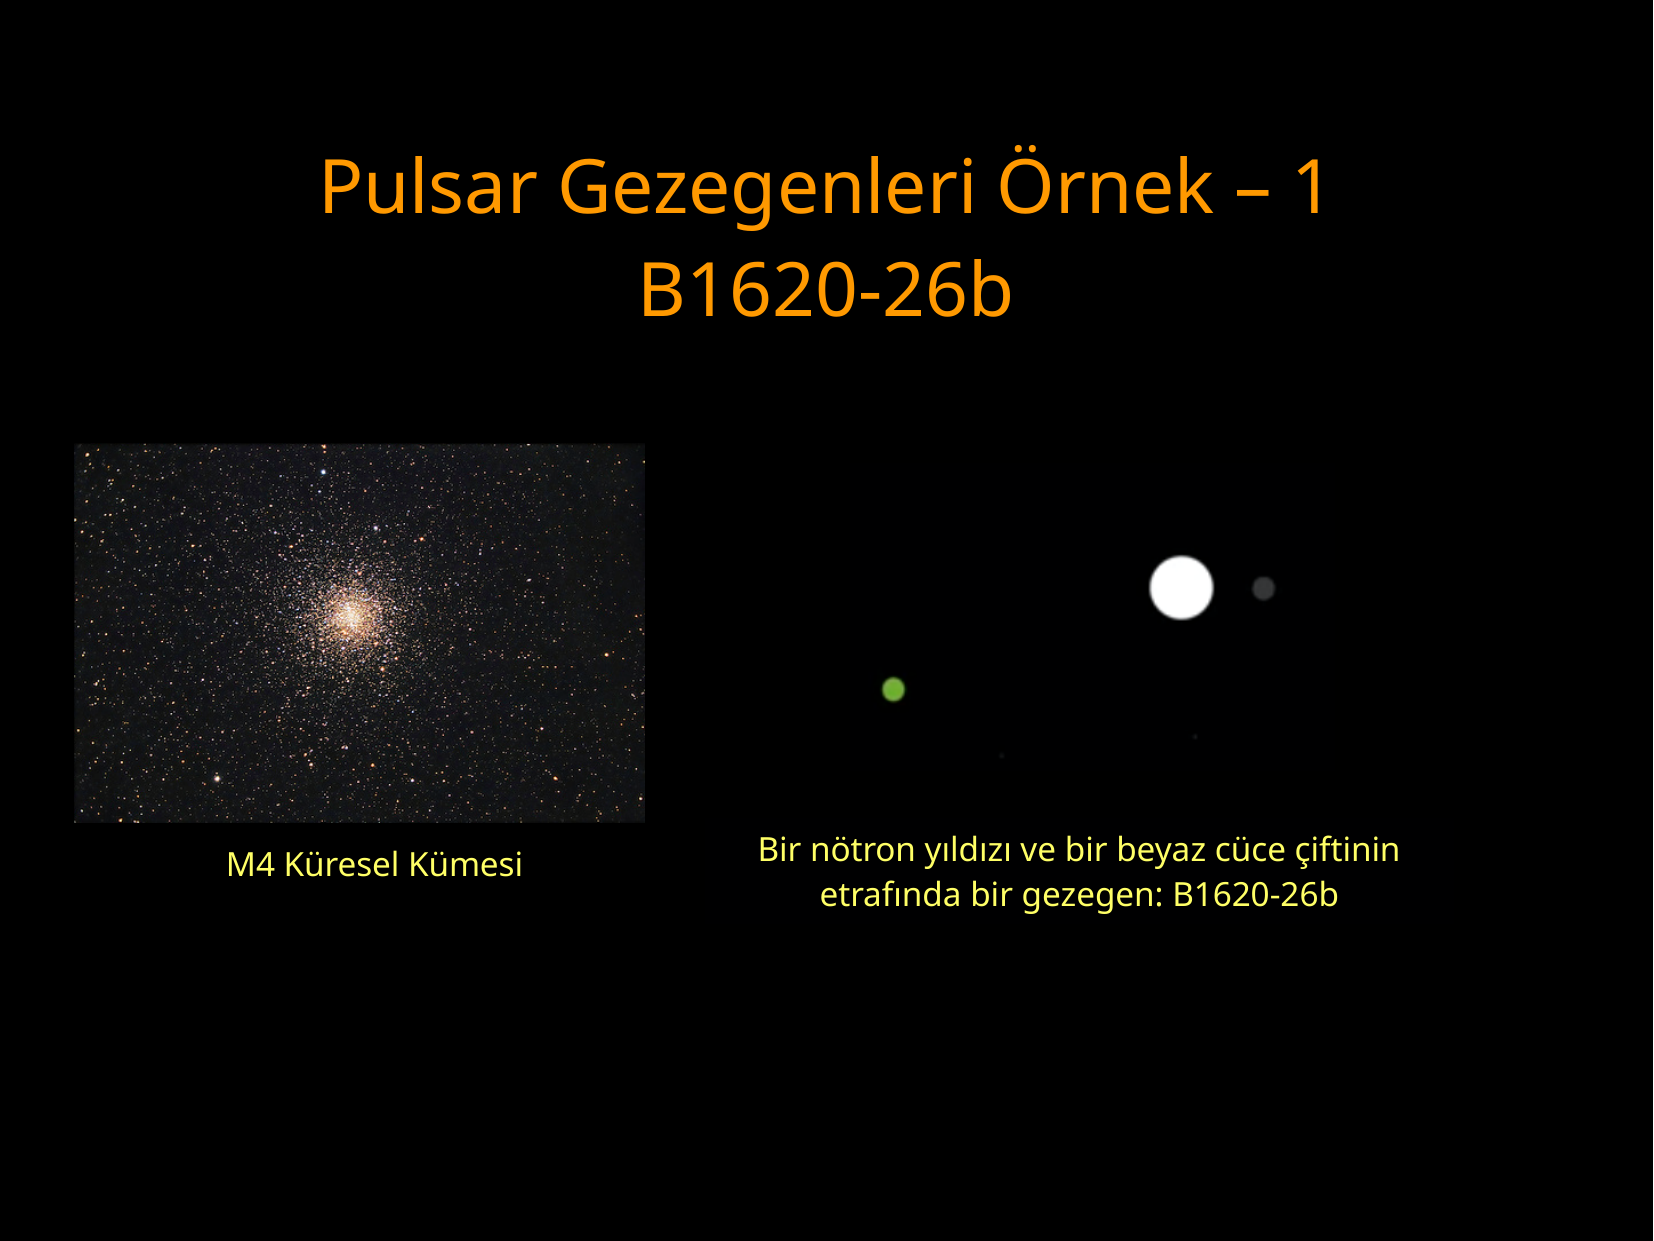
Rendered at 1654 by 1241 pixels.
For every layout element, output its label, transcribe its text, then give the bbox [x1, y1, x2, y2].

picture [74, 443, 645, 823]
text_box M4 Küresel Kümesi [179, 833, 570, 894]
title Pulsar Gezegenleri Örnek – 1 B1620-26b [82, 132, 1571, 340]
text_box Bir nötron yıldızı ve bir beyaz cüce çiftinin etrafında bir gezegen: B1620-26b [704, 818, 1455, 924]
picture [850, 463, 1335, 771]
